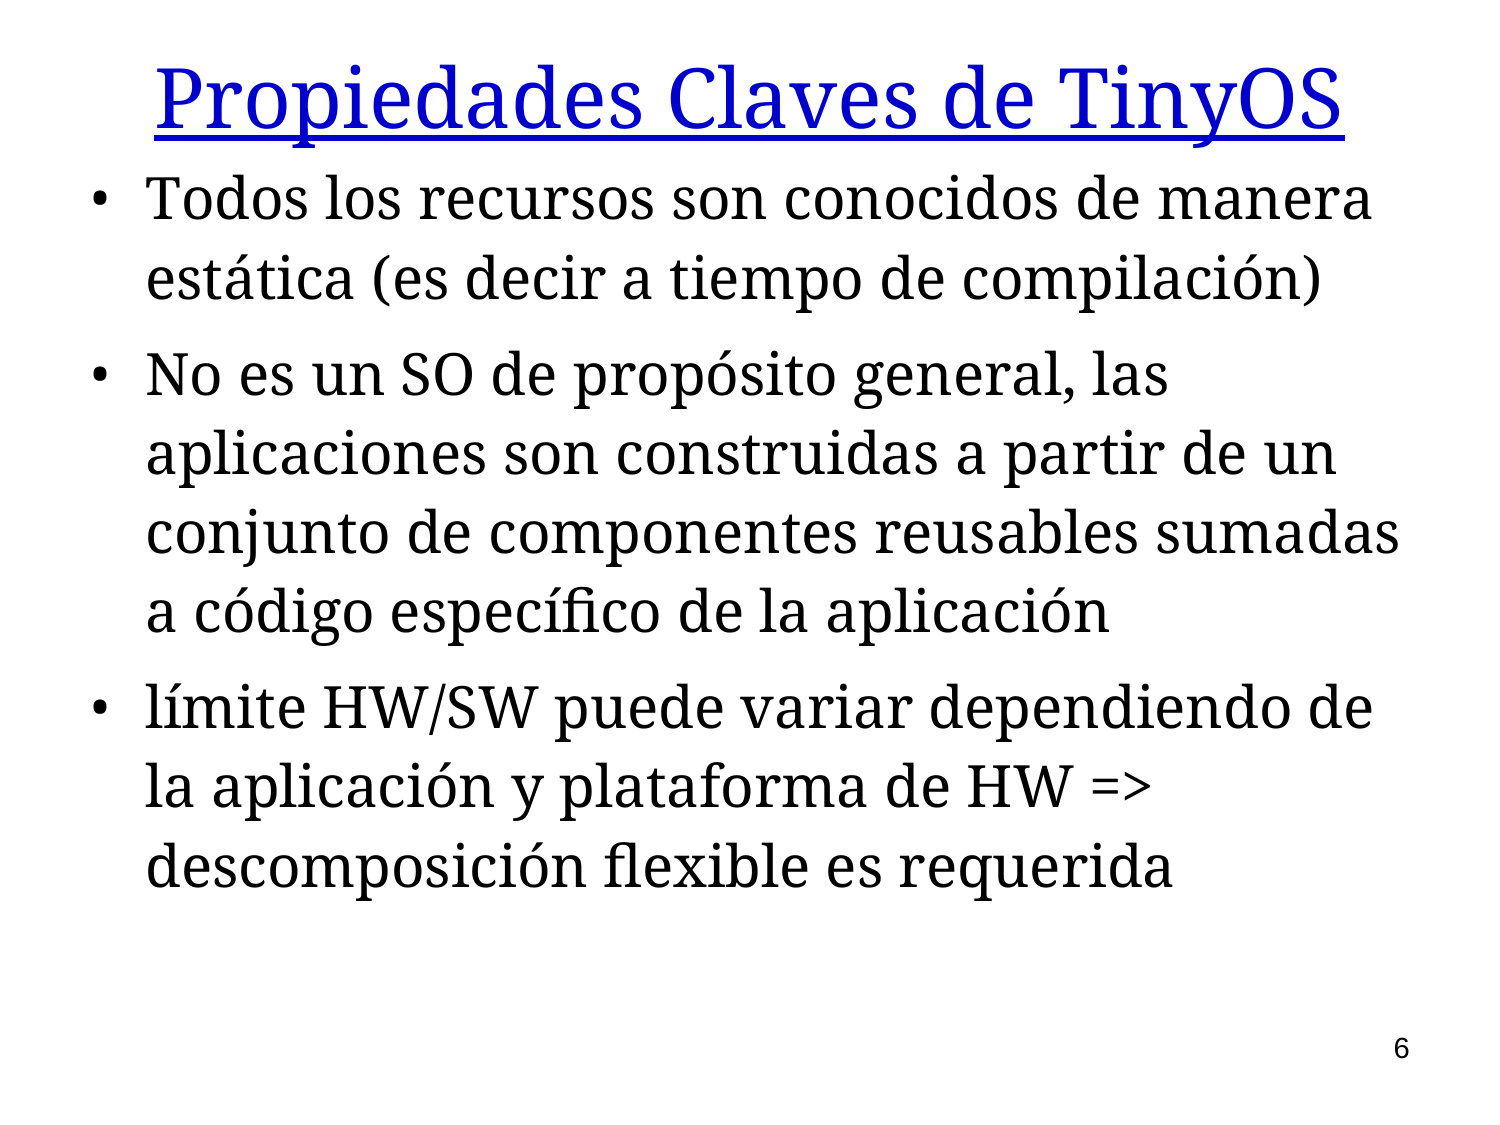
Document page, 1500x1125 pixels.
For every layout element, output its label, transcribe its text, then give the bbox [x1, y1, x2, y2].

title Propiedades Claves de TinyOS [74, 30, 1425, 149]
list Todos los recursos son conocidos de manera estática (es decir a tiempo de compilación) No es un SO de propósito general, las aplicaciones son construidas a partir de un conjunto de componentes reusables sumadas a código específico de la aplicación límite HW/SW puede variar dependiendo de la aplicación y plataforma de HW => descomposición flexible es requerida [74, 149, 1425, 1021]
